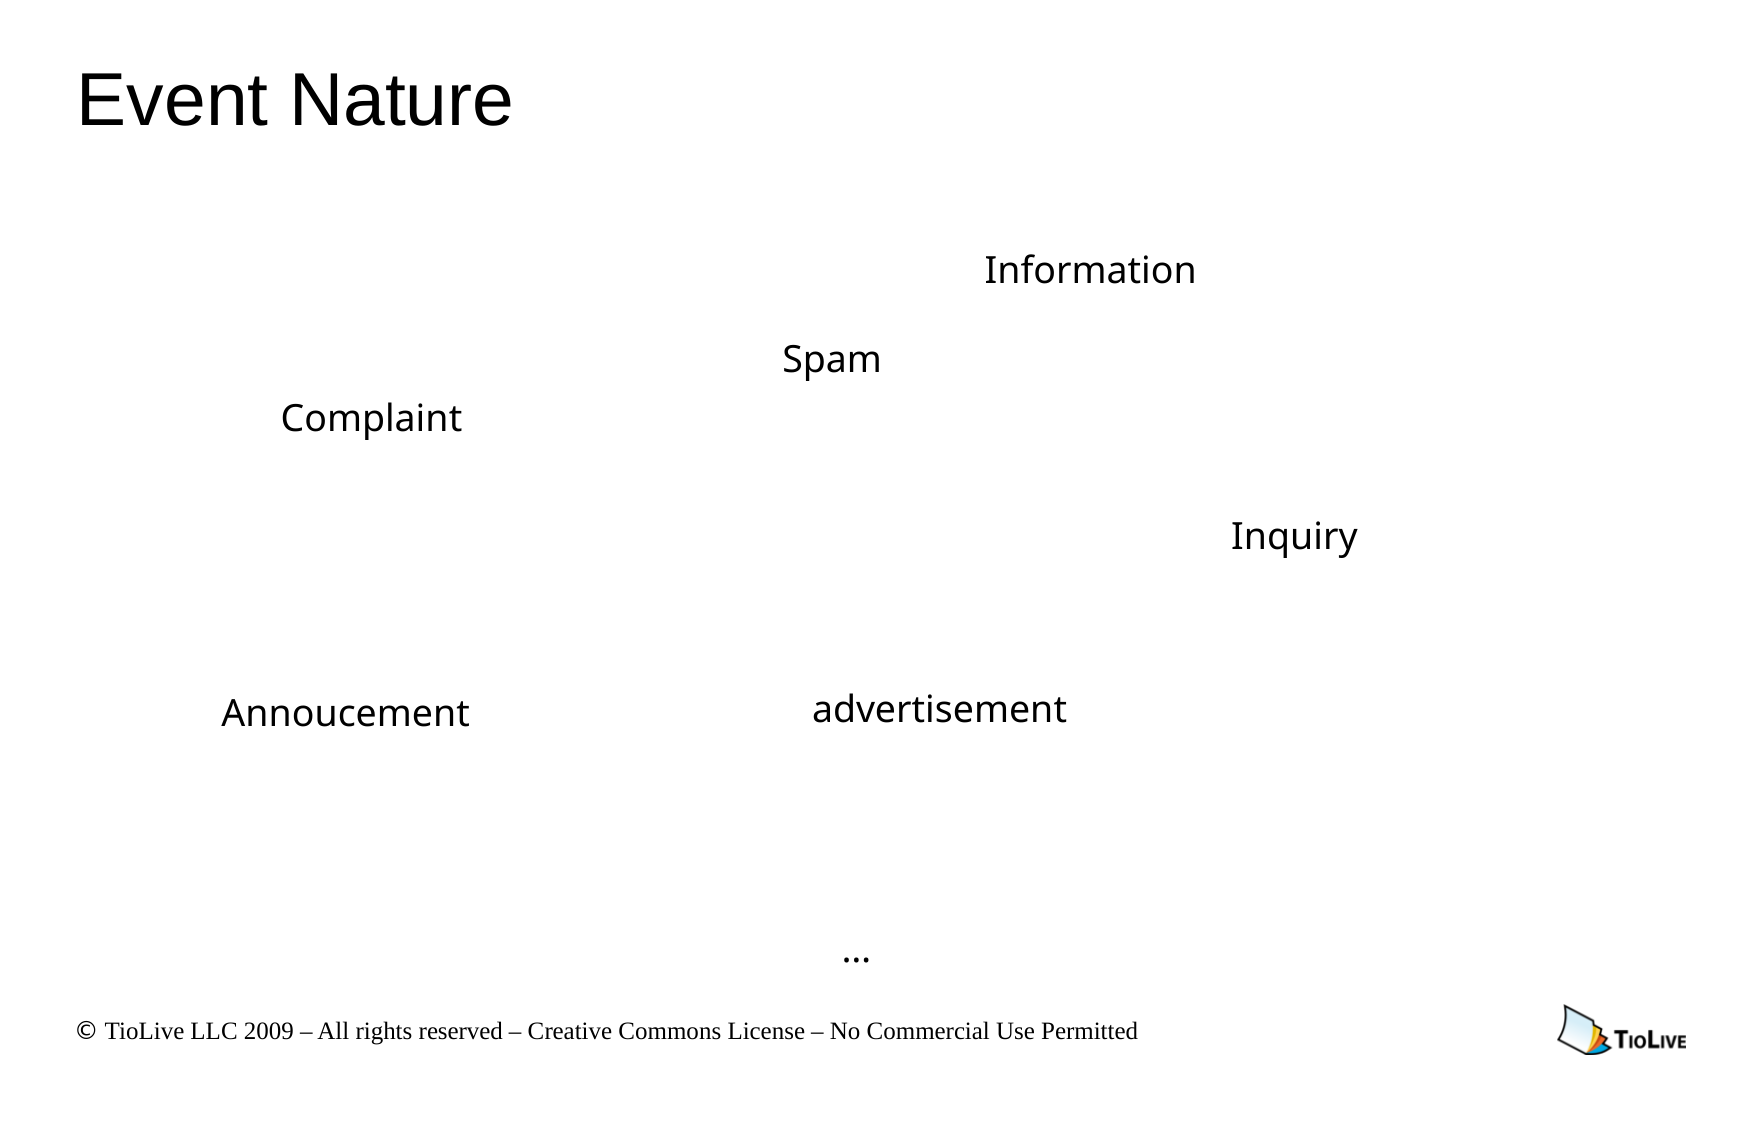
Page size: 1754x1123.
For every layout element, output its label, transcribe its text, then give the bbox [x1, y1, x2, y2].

title Event Nature [76, 57, 1684, 163]
text_box advertisement [797, 675, 1020, 737]
text_box Spam [767, 324, 878, 387]
text_box Inquiry [1216, 501, 1339, 564]
text_box Annoucement [206, 679, 426, 741]
text_box … [826, 915, 888, 977]
text_box Complaint [265, 383, 434, 446]
text_box Information [969, 236, 1153, 298]
picture [1557, 1004, 1686, 1055]
